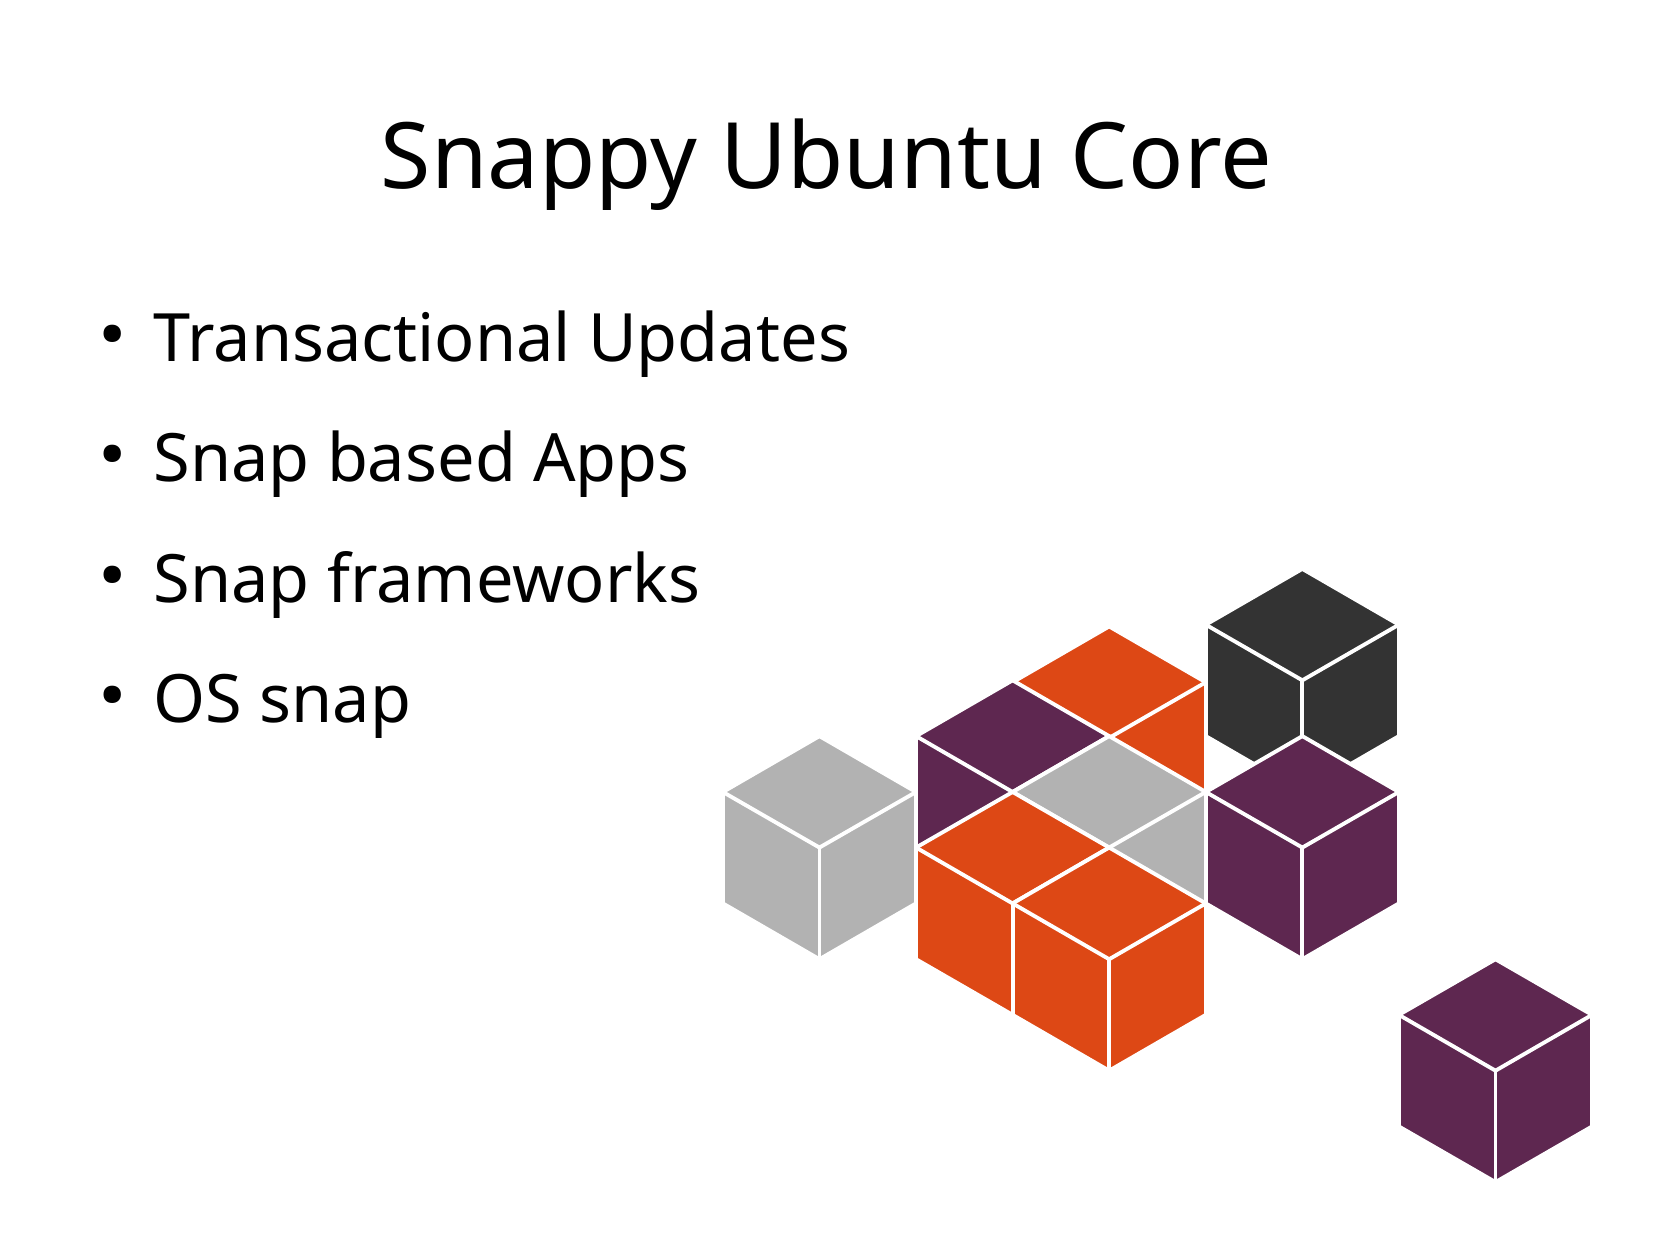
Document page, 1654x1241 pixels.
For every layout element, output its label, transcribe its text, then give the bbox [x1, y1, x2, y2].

title Snappy Ubuntu Core [82, 49, 1571, 257]
list Transactional Updates Snap based Apps Snap frameworks OS snap [82, 290, 1571, 1010]
picture [720, 565, 1595, 1186]
